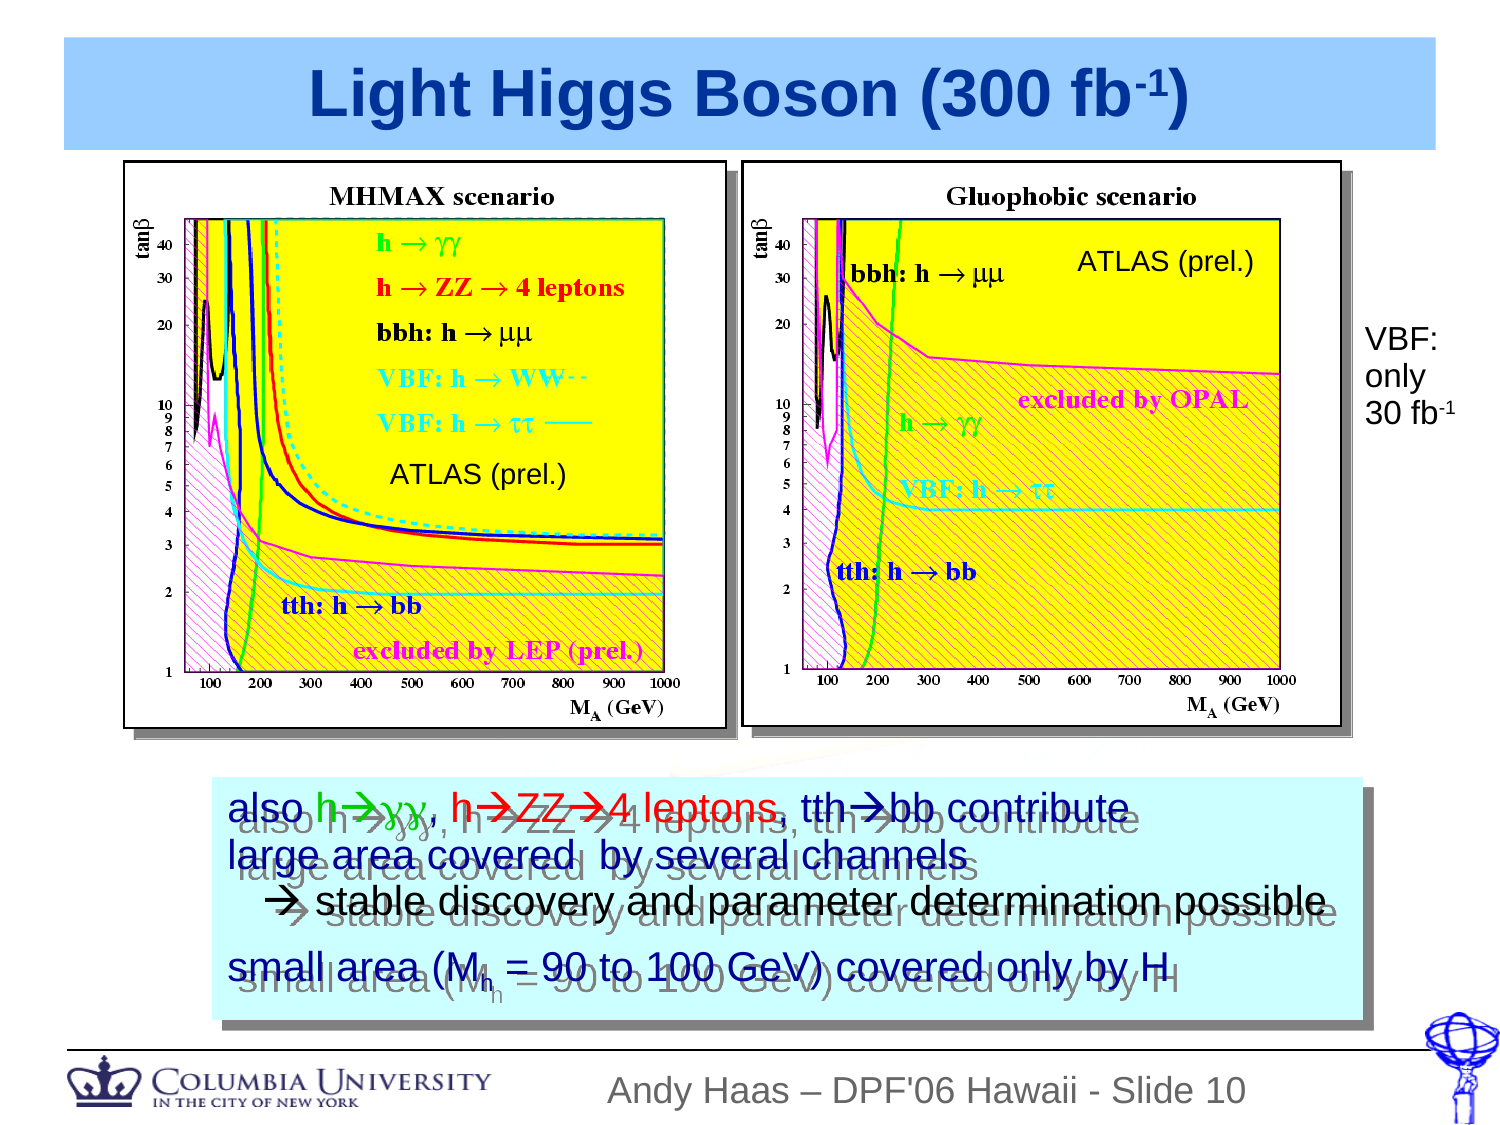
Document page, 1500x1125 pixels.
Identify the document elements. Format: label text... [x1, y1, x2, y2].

text_box [223, 788, 1373, 1030]
picture [1425, 1012, 1500, 1125]
text_box also h, hZZ4 leptons, tthbb contribute large area covered by several channels  stable discovery and parameter determination possible small area (Mh = 90 to 100 GeV) covered only by H [212, 777, 1363, 1021]
picture [67, 1055, 492, 1107]
picture [125, 162, 725, 728]
text_box ATLAS (prel.) [1062, 237, 1270, 289]
text_box VBF: only 30 fb-1 [1349, 312, 1475, 449]
title Light Higgs Boson (300 fb-1) [64, 37, 1436, 150]
picture [743, 162, 1341, 725]
text_box ATLAS (prel.) [374, 449, 582, 501]
